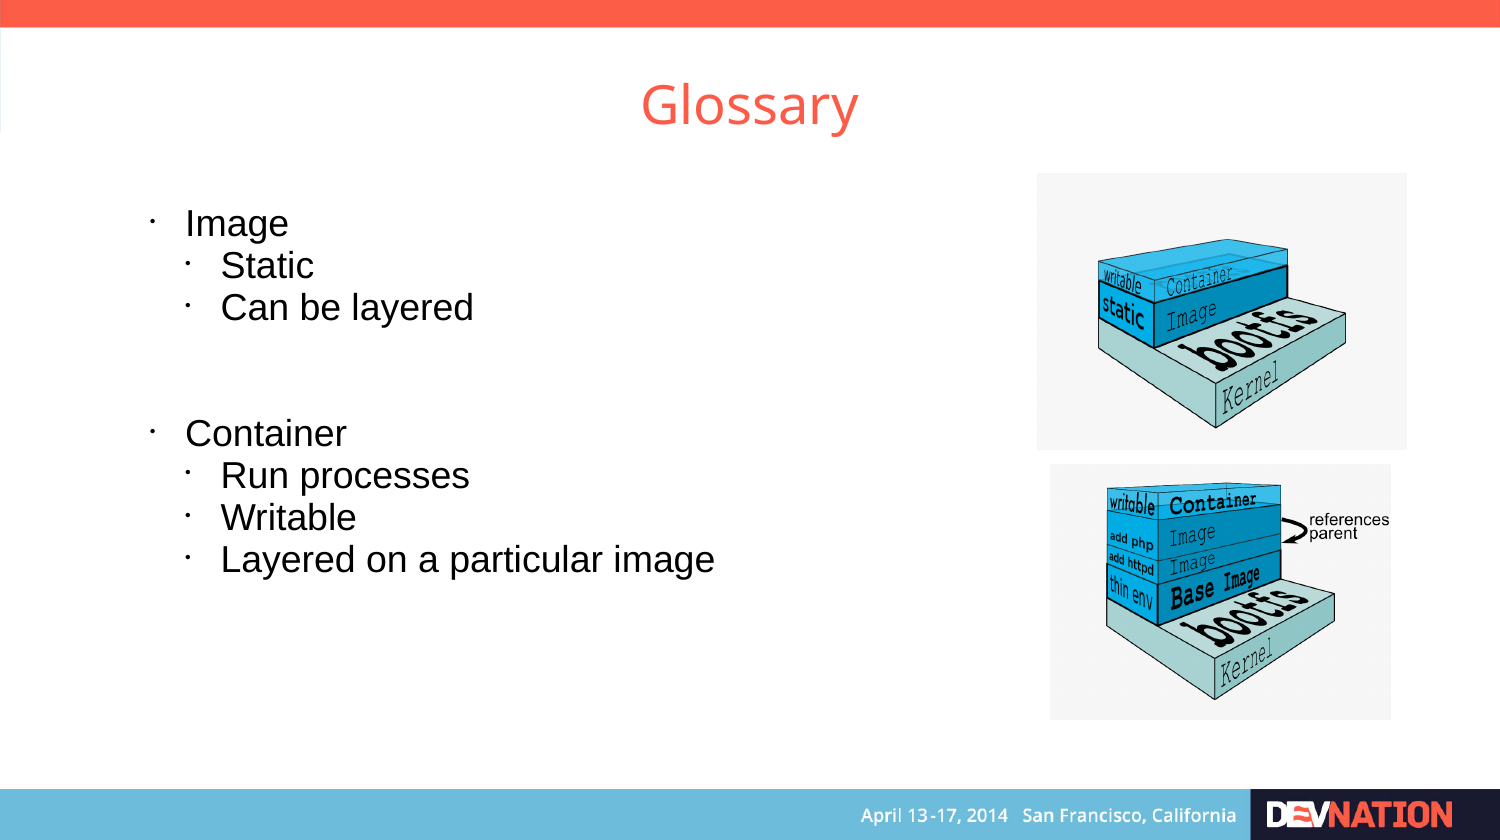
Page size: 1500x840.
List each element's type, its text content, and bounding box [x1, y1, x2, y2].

title Glossary [74, 33, 1425, 174]
picture [0, 0, 1500, 840]
text_box Image Static Can be layered Container Run processes Writable Layered on a particular image [135, 194, 766, 588]
